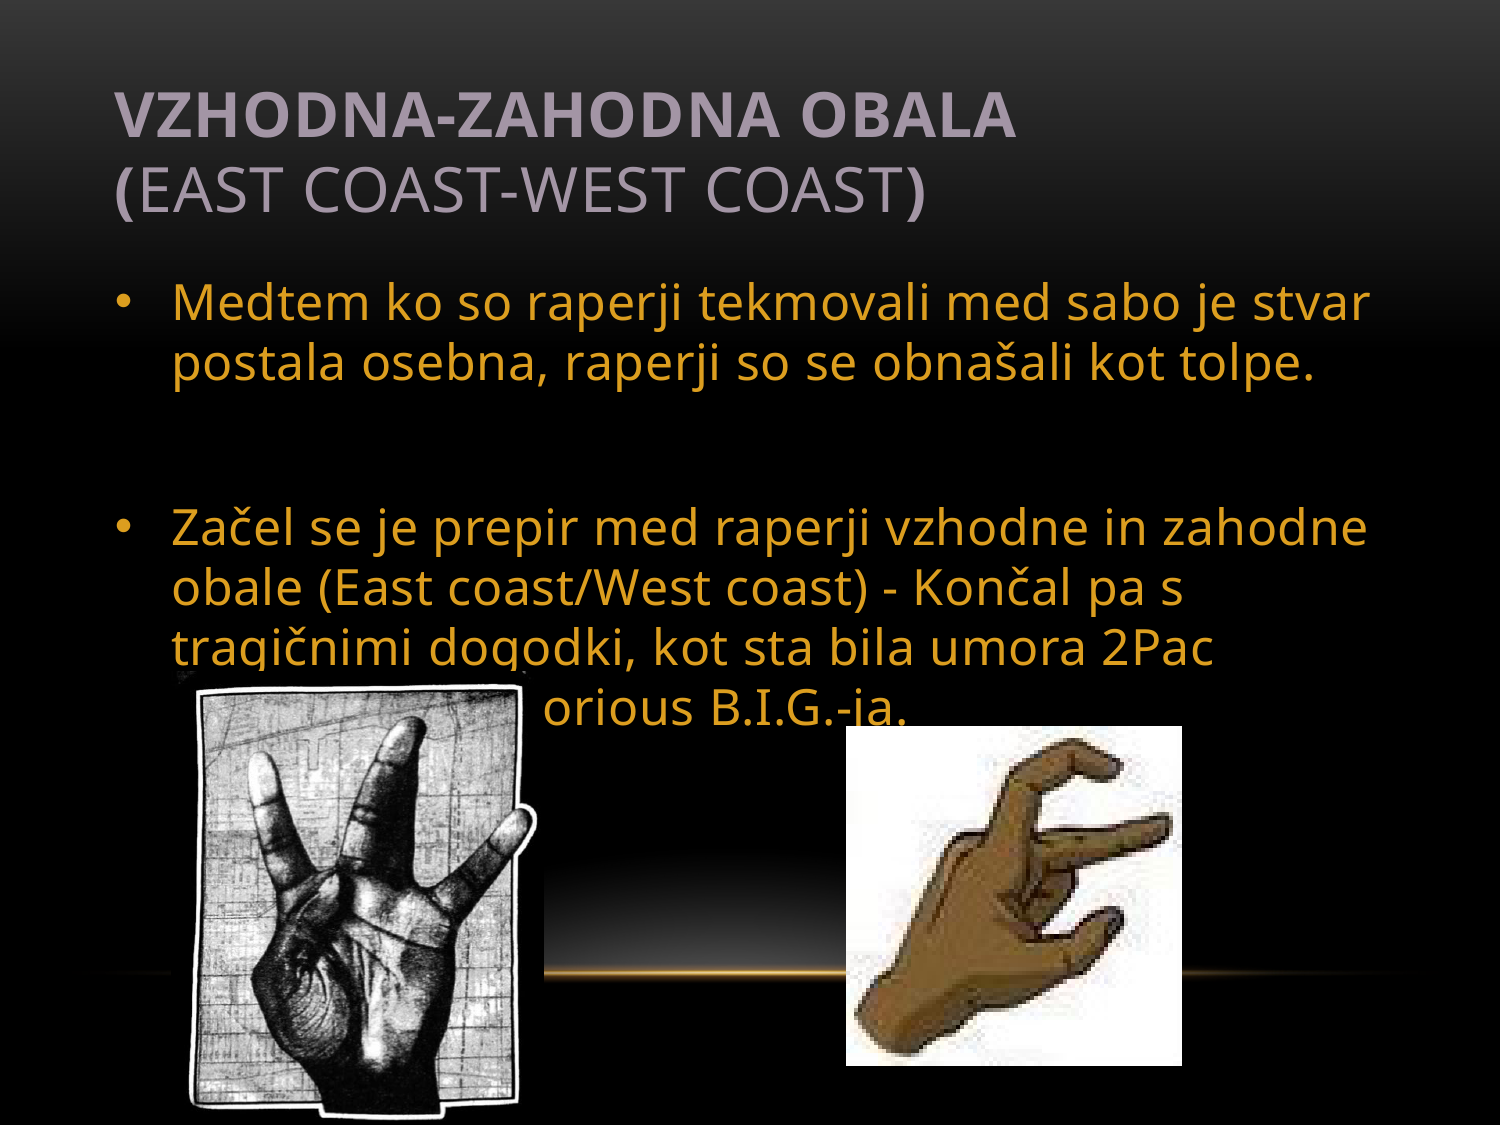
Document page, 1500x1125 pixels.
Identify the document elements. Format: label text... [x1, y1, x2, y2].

title VZHODNA-ZAHODNA OBALA (East coast-west coast) [99, 45, 1400, 233]
list Medtem ko so raperji tekmovali med sabo je stvar postala osebna, raperji so se obnašali kot tolpe. Začel se je prepir med raperji vzhodne in zahodne obale (East coast/West coast) - Končal pa s tragičnimi dogodki, kot sta bila umora 2Pac Shakurja in Notorious B.I.G.-ja. [99, 262, 1400, 938]
picture [0, 0, 1500, 1125]
